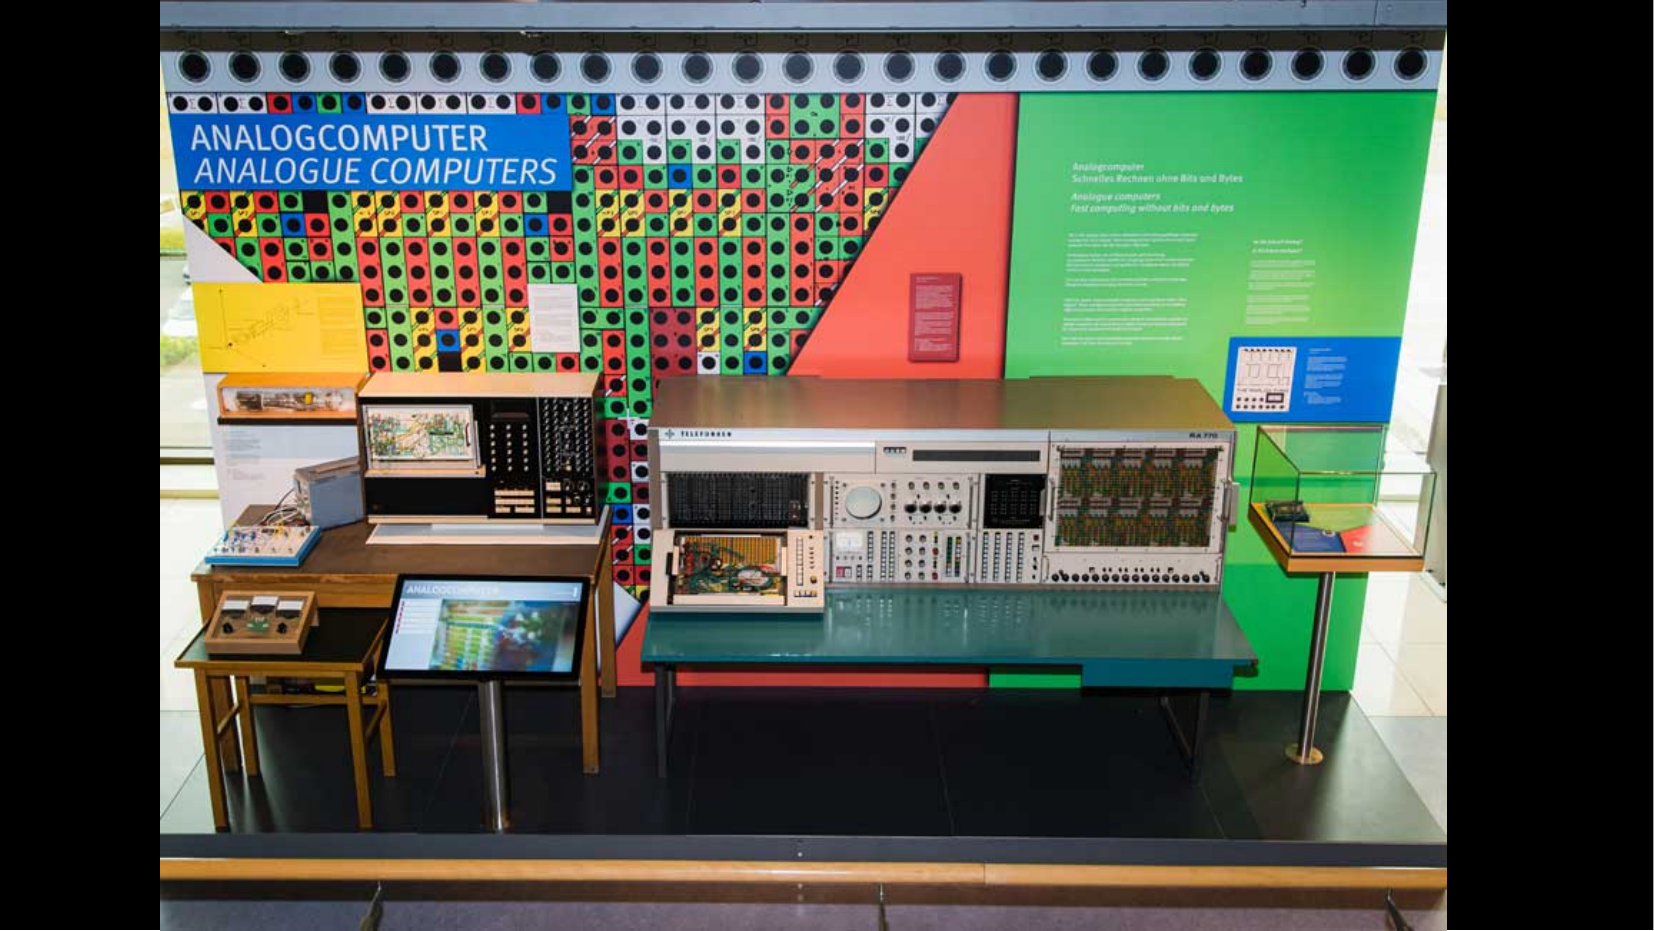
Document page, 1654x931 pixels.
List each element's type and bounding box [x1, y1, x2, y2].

picture [160, 0, 1447, 931]
